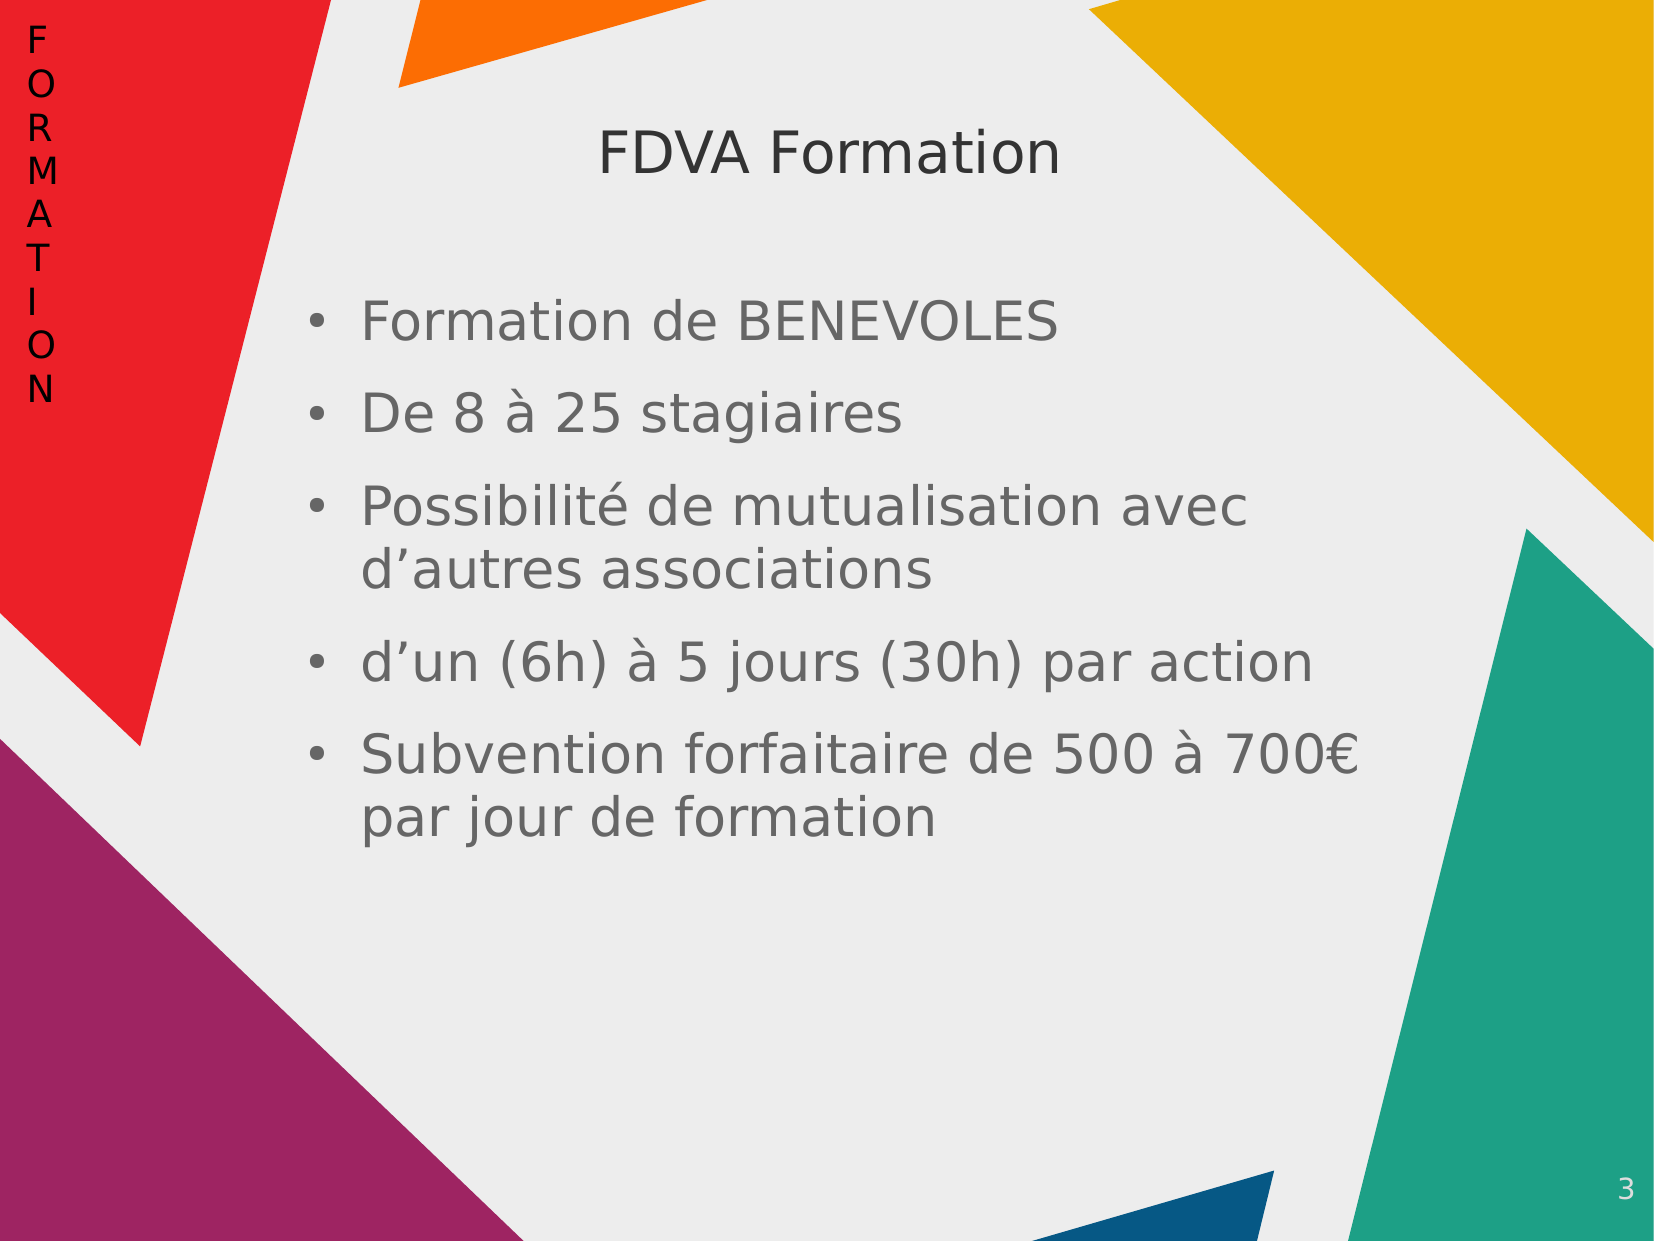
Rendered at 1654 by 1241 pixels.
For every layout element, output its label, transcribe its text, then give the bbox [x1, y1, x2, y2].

list Formation de BENEVOLES De 8 à 25 stagiaires Possibilité de mutualisation avec d’autres associations d’un (6h) à 5 jours (30h) par action Subvention forfaitaire de 500 à 700€ par jour de formation [289, 290, 1372, 1090]
title FDVA Formation [289, 49, 1372, 257]
text_box FORMAT ION [11, 11, 60, 419]
